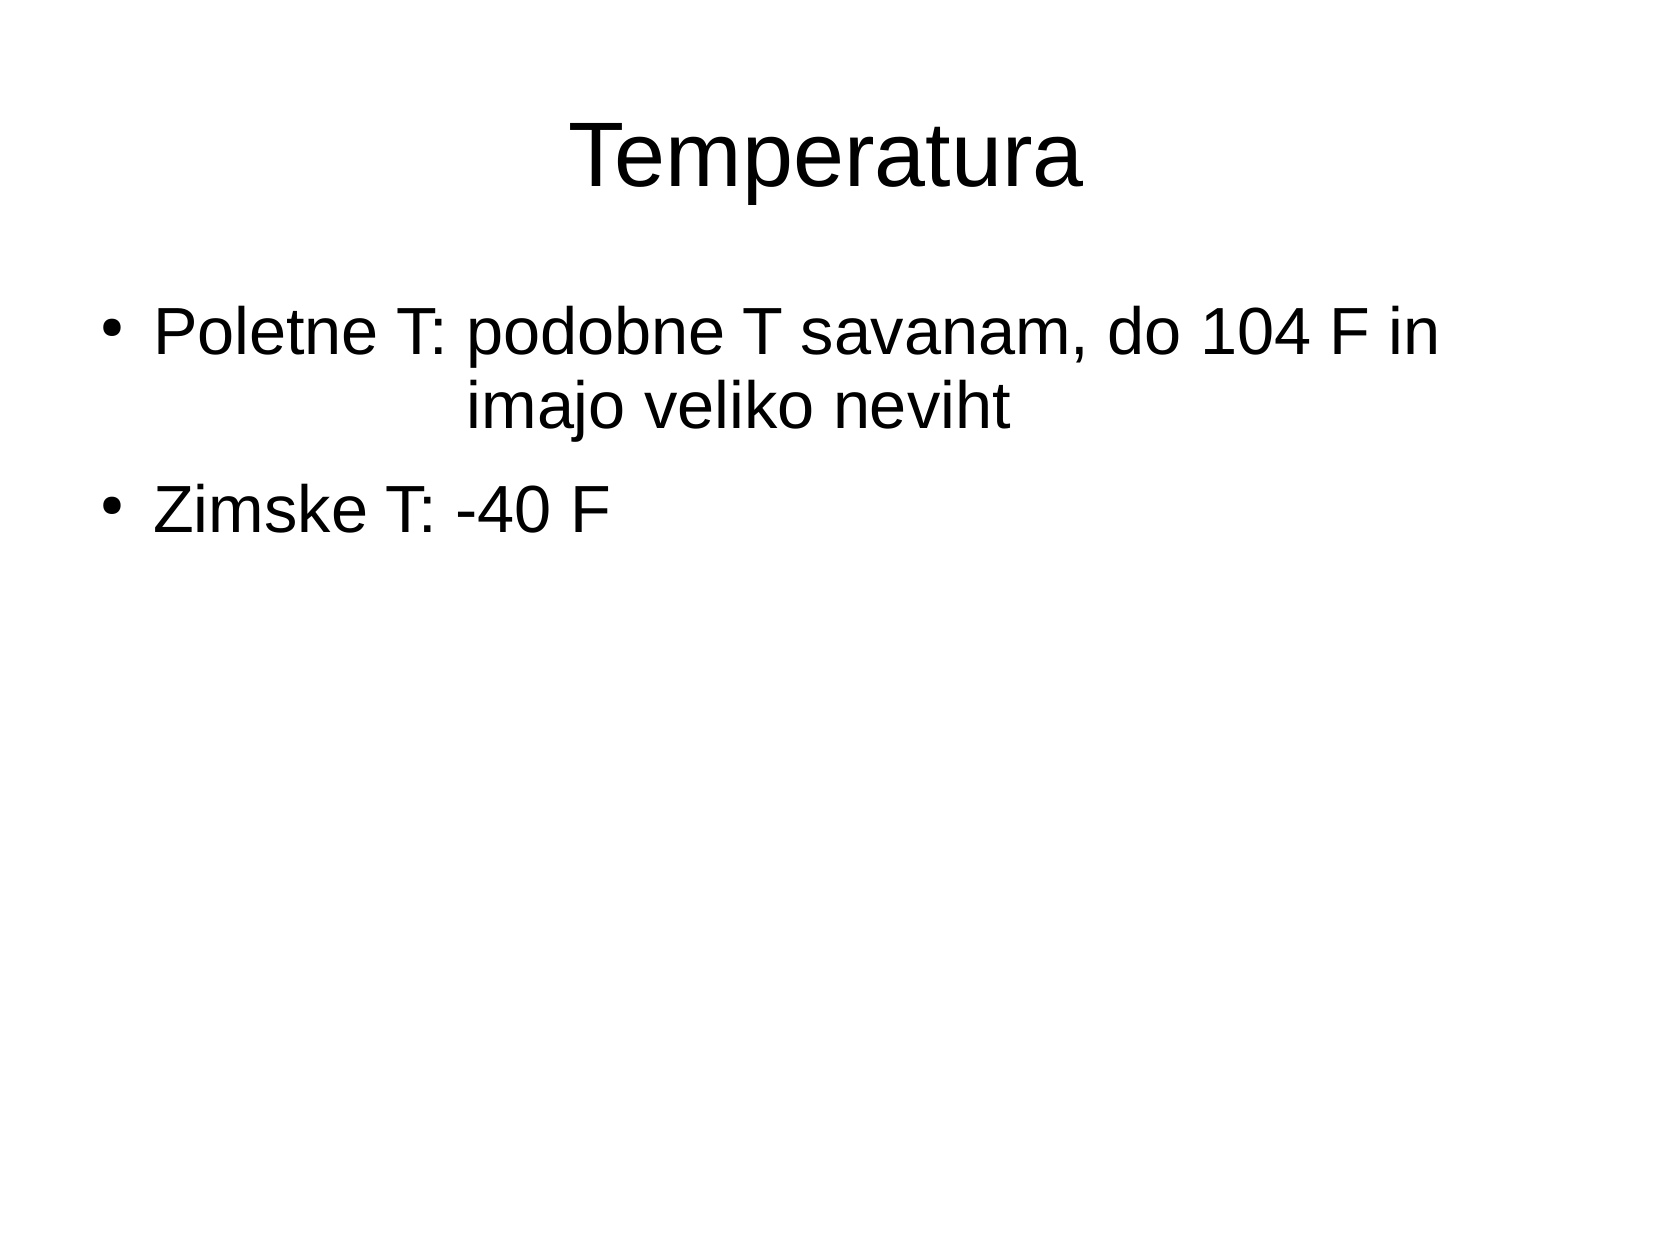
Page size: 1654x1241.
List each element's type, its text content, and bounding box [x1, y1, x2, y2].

title Temperatura [82, 49, 1571, 257]
list Poletne T: podobne T savanam, do 104 F in imajo veliko neviht Zimske T: -40 F [82, 290, 1538, 1010]
